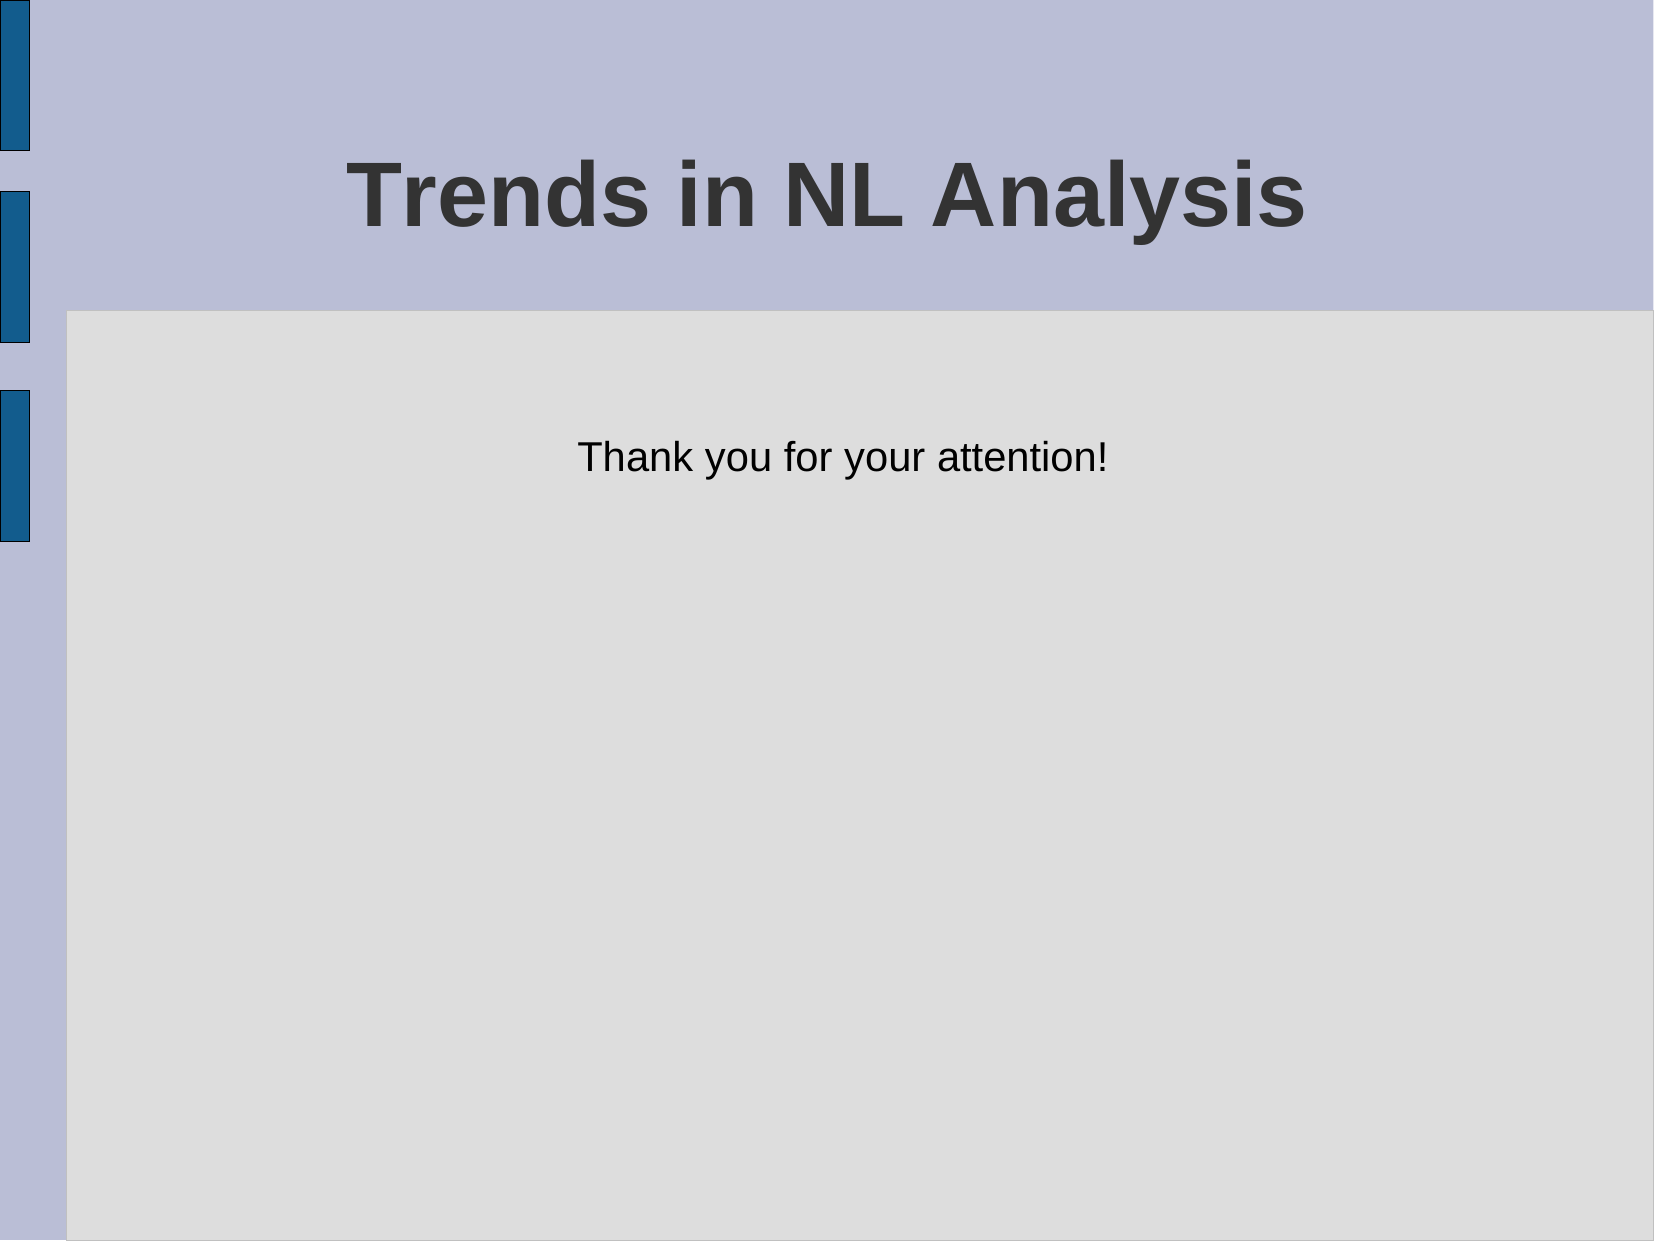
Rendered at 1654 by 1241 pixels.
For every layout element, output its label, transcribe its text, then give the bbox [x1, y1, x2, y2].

title Trends in NL Analysis [121, 98, 1534, 291]
text_box Thank you for your attention! [562, 425, 1318, 488]
subtitle [121, 352, 1534, 1119]
